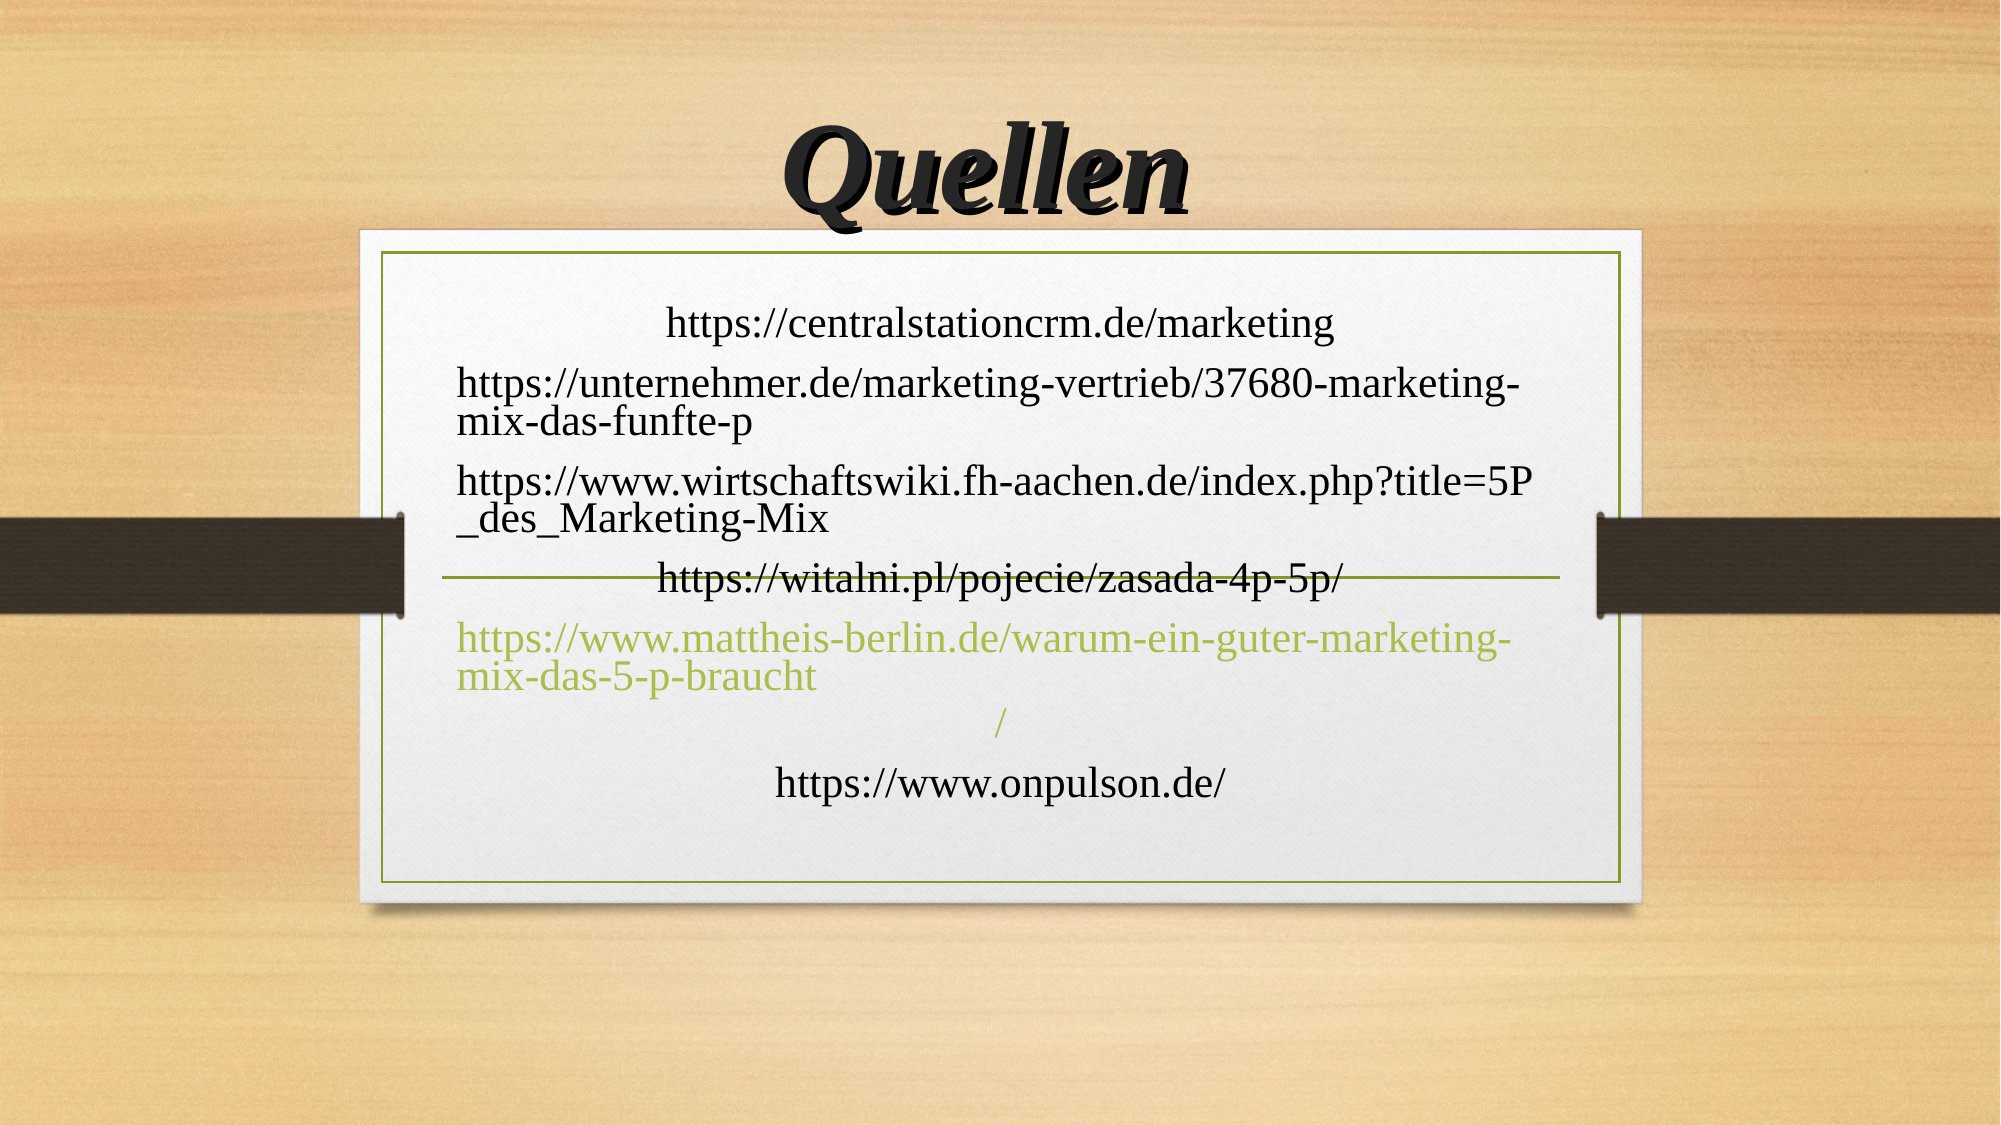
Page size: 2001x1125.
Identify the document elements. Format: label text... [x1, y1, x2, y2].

subtitle https://centralstationcrm.de/marketing https://unternehmer.de/marketing-vertrieb/37680-marketing-mix-das-funfte-p https://www.wirtschaftswiki.fh-aachen.de/index.php?title=5P_des_Marketing-Mix https://witalni.pl/pojecie/zasada-4p-5p/ https://www.mattheis-berlin.de/warum-ein-guter-marketing-mix-das-5-p-braucht/ https://www.onpulson.de/ [441, 292, 1560, 891]
title Quellen [441, 24, 1560, 242]
